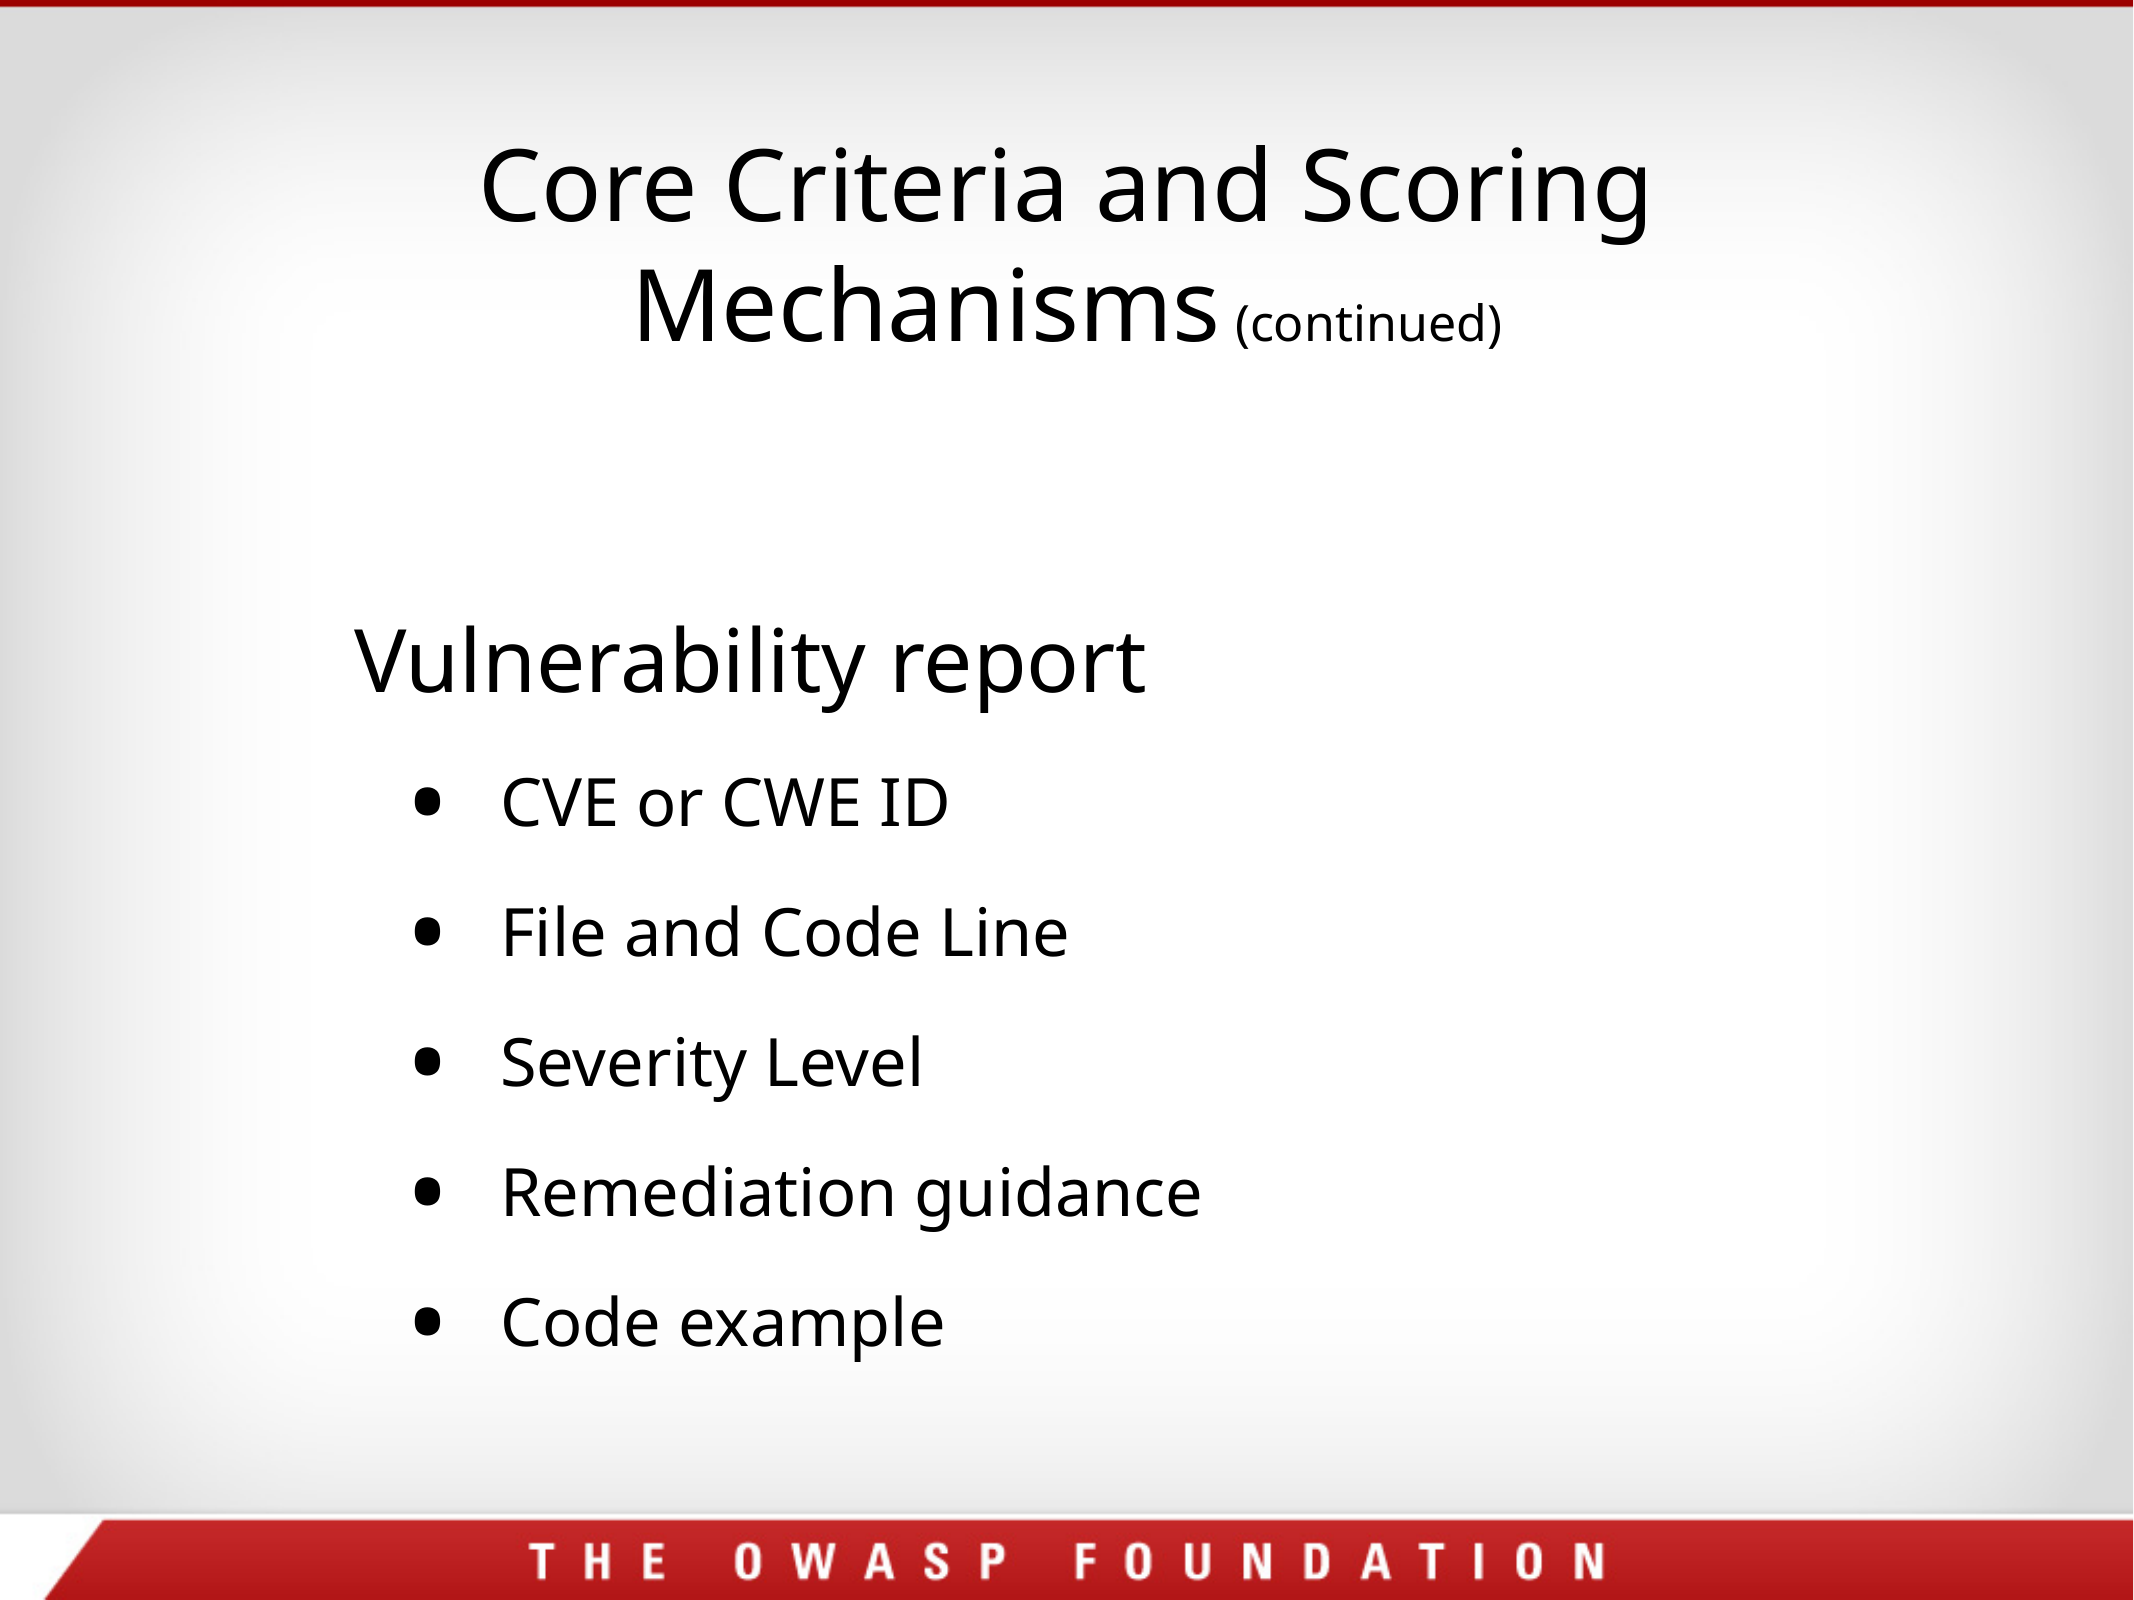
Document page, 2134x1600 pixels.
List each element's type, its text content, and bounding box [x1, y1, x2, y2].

title Core Criteria and Scoring Mechanisms (continued) [208, 22, 1925, 454]
picture [0, 0, 2134, 1600]
list Vulnerability report CVE or CWE ID File and Code Line Severity Level Remediation guidance Code example [208, 454, 1925, 1510]
